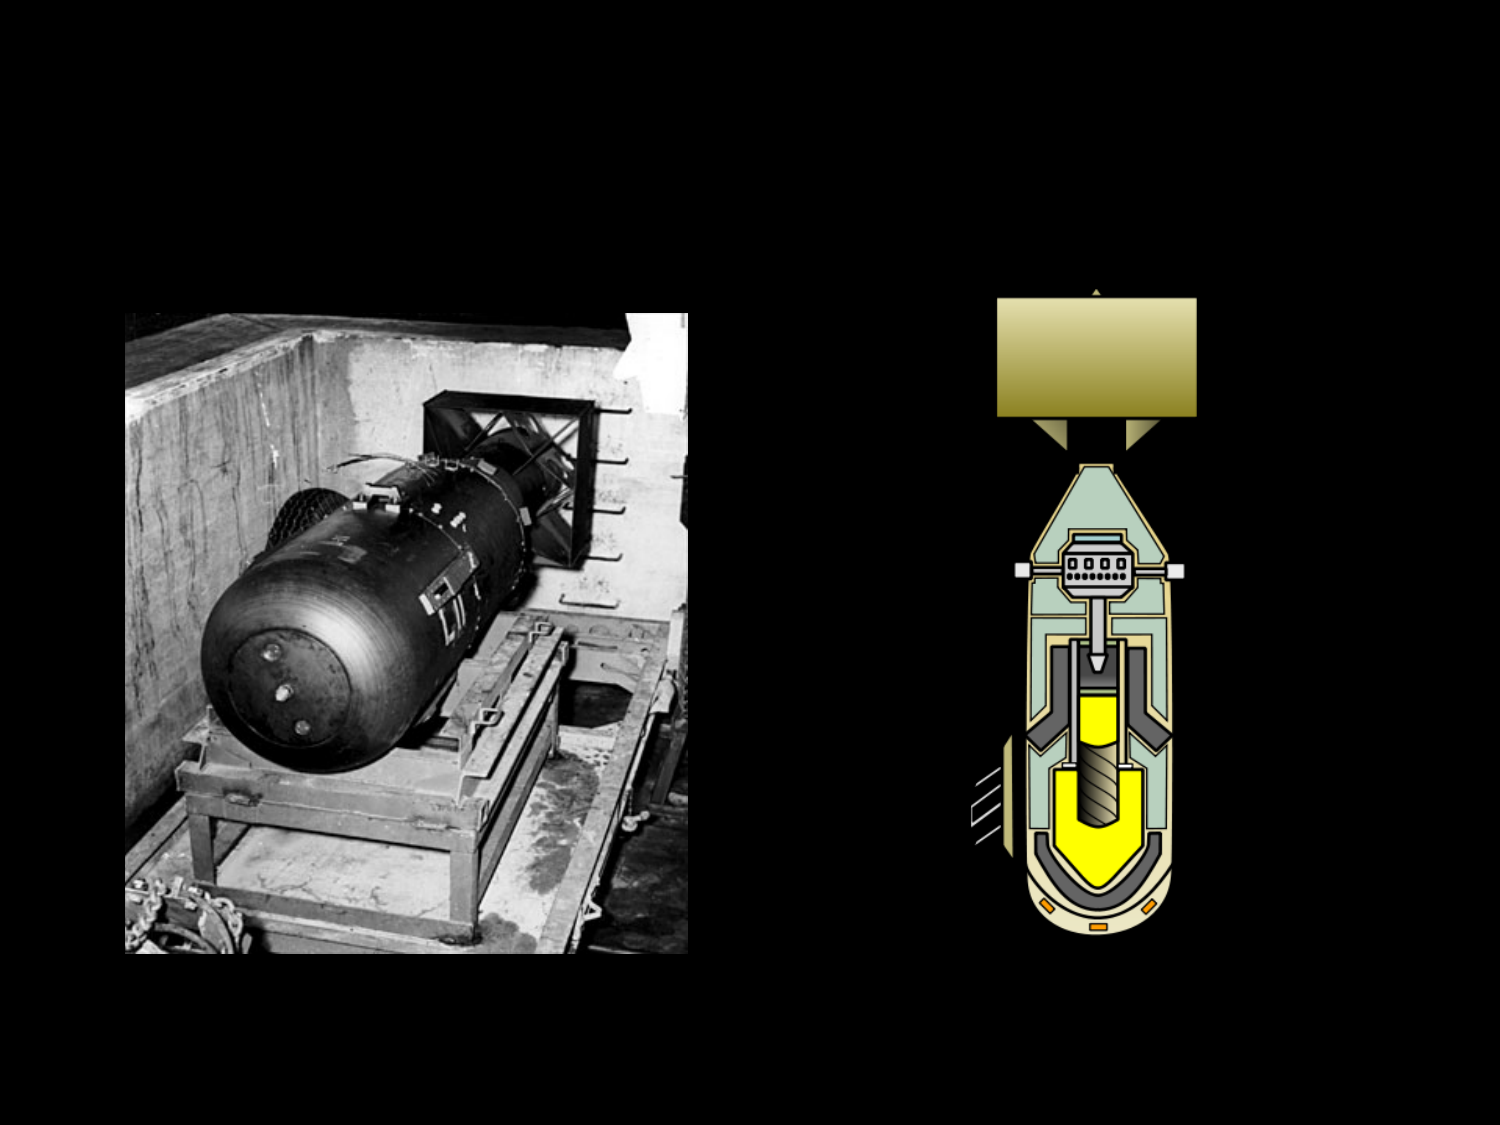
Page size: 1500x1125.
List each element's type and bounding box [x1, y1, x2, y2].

picture [908, 262, 1280, 1005]
picture [125, 313, 688, 954]
